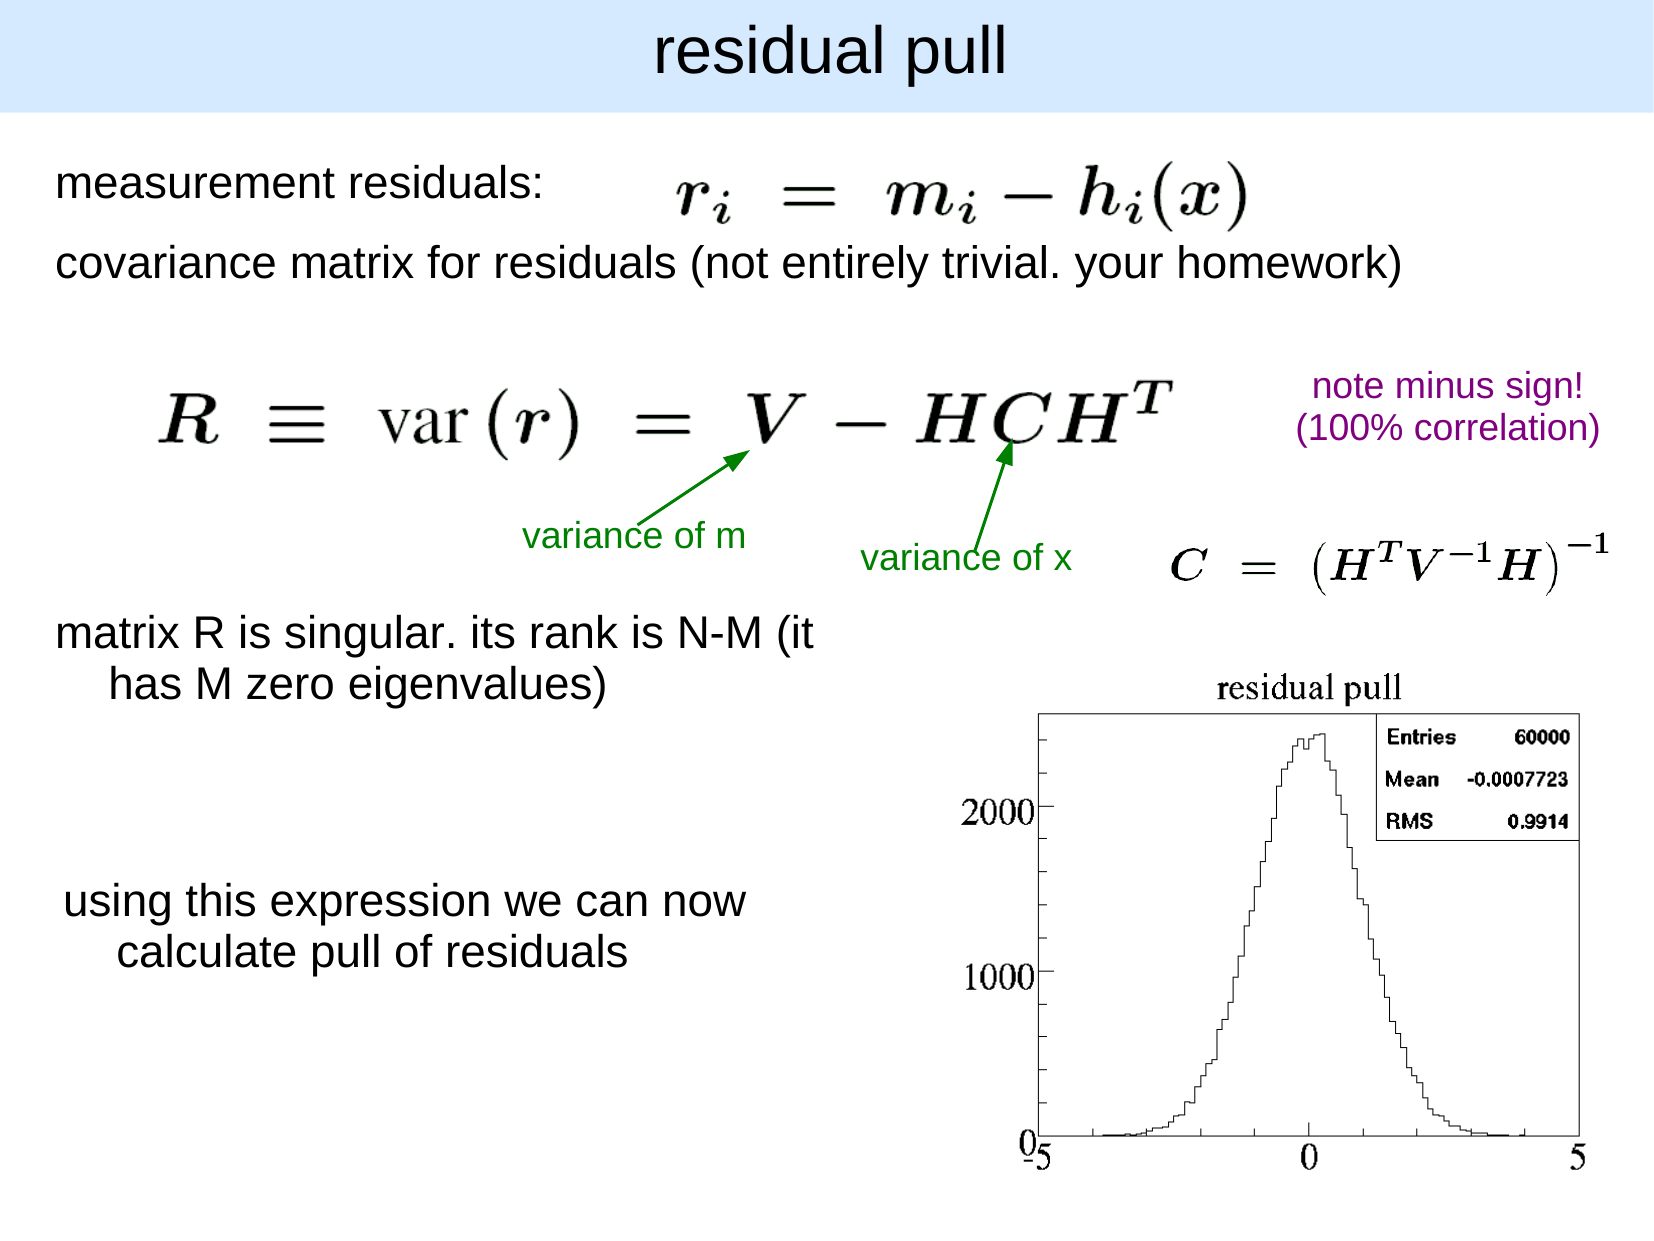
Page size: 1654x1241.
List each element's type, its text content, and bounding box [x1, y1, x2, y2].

text_box variance of m [507, 507, 762, 578]
picture [937, 657, 1613, 1220]
picture [658, 149, 1259, 245]
list measurement residuals: covariance matrix for residuals (not entirely trivial. your homework) [37, 156, 1613, 323]
list matrix R is singular. its rank is N-M (it has M zero eigenvalues) [37, 606, 863, 743]
picture [1162, 529, 1613, 601]
list using this expression we can now calculate pull of residuals [45, 874, 871, 1011]
text_box variance of x [845, 529, 1088, 601]
picture [146, 337, 1197, 474]
text_box note minus sign! (100% correlation) [1280, 357, 1616, 484]
title residual pull [86, 0, 1576, 100]
